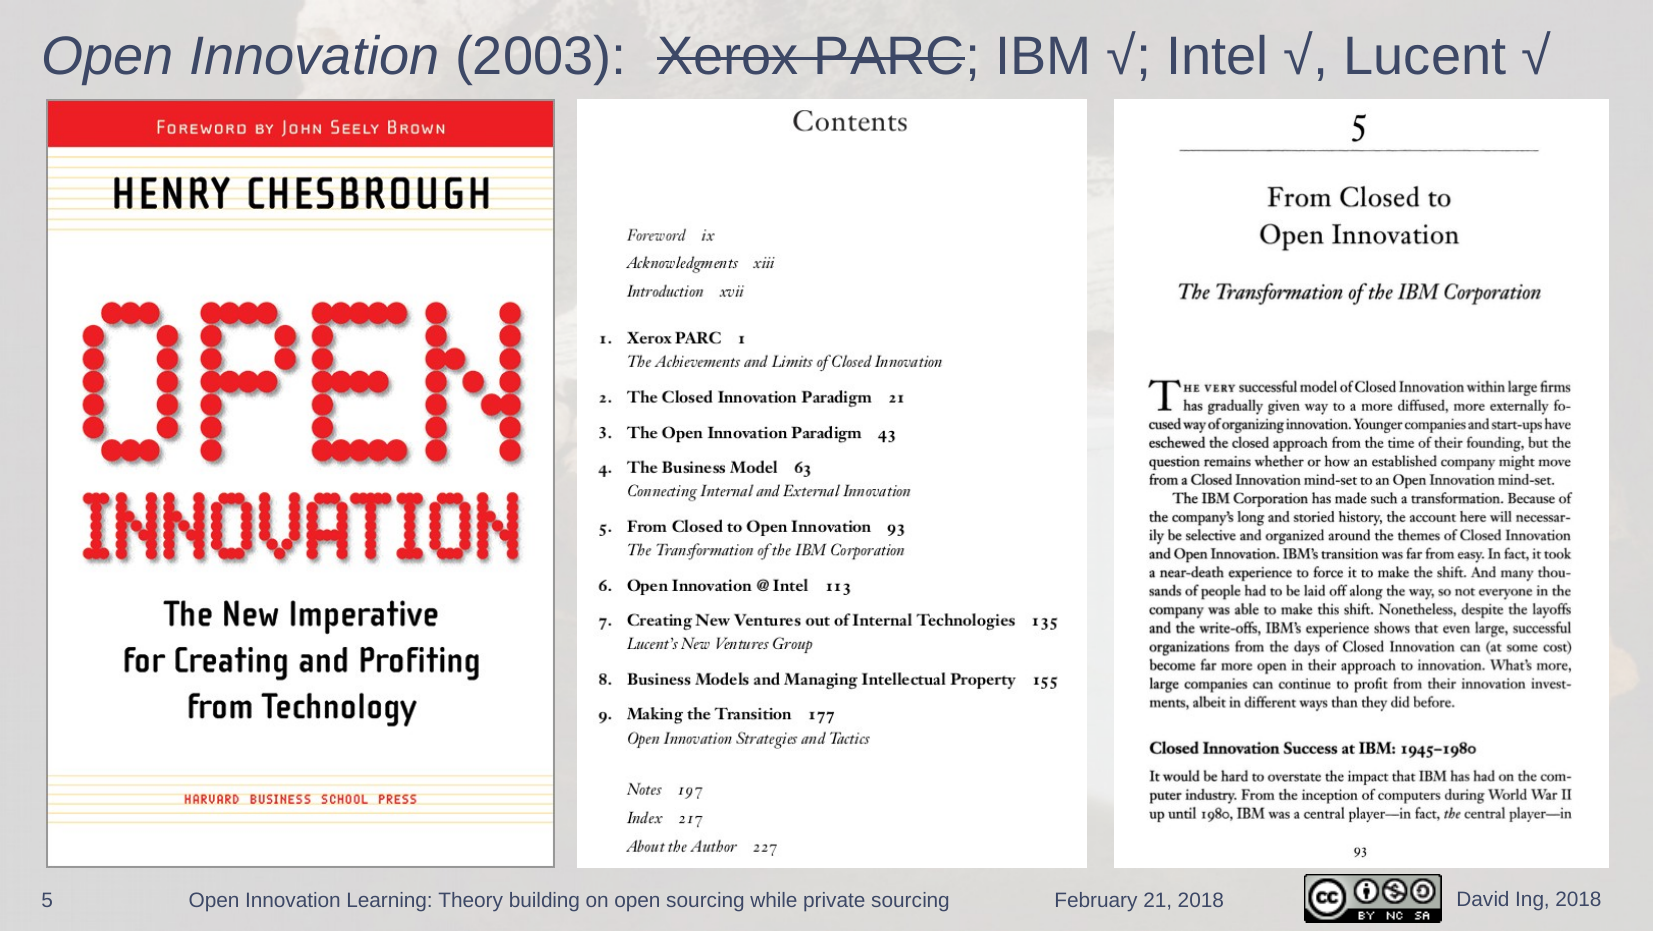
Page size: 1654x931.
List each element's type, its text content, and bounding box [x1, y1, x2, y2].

table_cell 4. [0, 0, 1653, 931]
picture [46, 99, 555, 868]
title Open Innovation (2003): Xerox PARC; IBM √; Intel √, Lucent √ [41, 30, 1613, 126]
picture [1114, 99, 1609, 868]
picture [577, 99, 1087, 868]
picture [1304, 874, 1442, 923]
